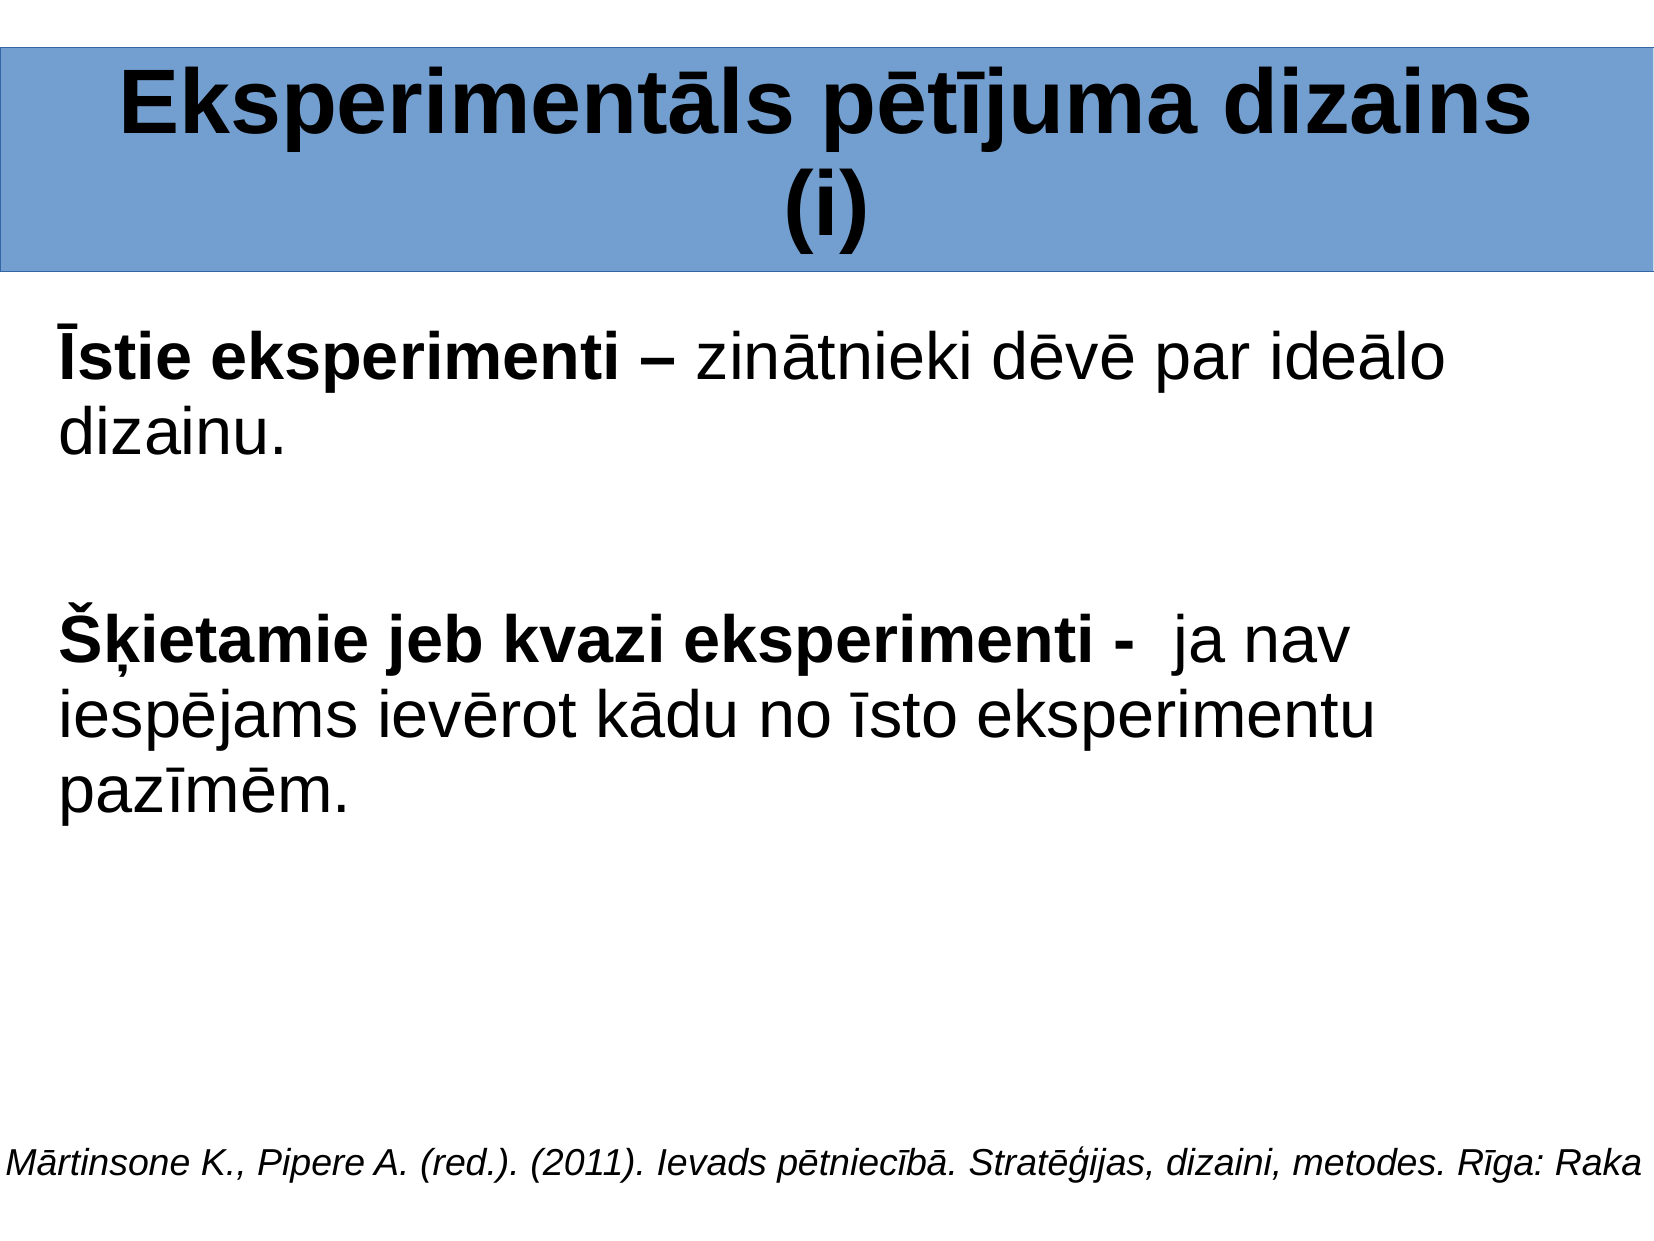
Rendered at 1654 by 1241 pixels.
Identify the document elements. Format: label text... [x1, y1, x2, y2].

text_box Mārtinsone K., Pipere A. (red.). (2011). Ievads pētniecībā. Stratēģijas, dizaini, metodes. Rīga: Raka [0, 1133, 1654, 1191]
title Eksperimentāls pētījuma dizains (i) [82, 49, 1571, 257]
text_box [0, 47, 1654, 272]
list Īstie eksperimenti – zinātnieki dēvē par ideālo dizainu. Šķietamie jeb kvazi eksperimenti - ja nav iespējams ievērot kādu no īsto eksperimentu pazīmēm. [59, 318, 1619, 1099]
